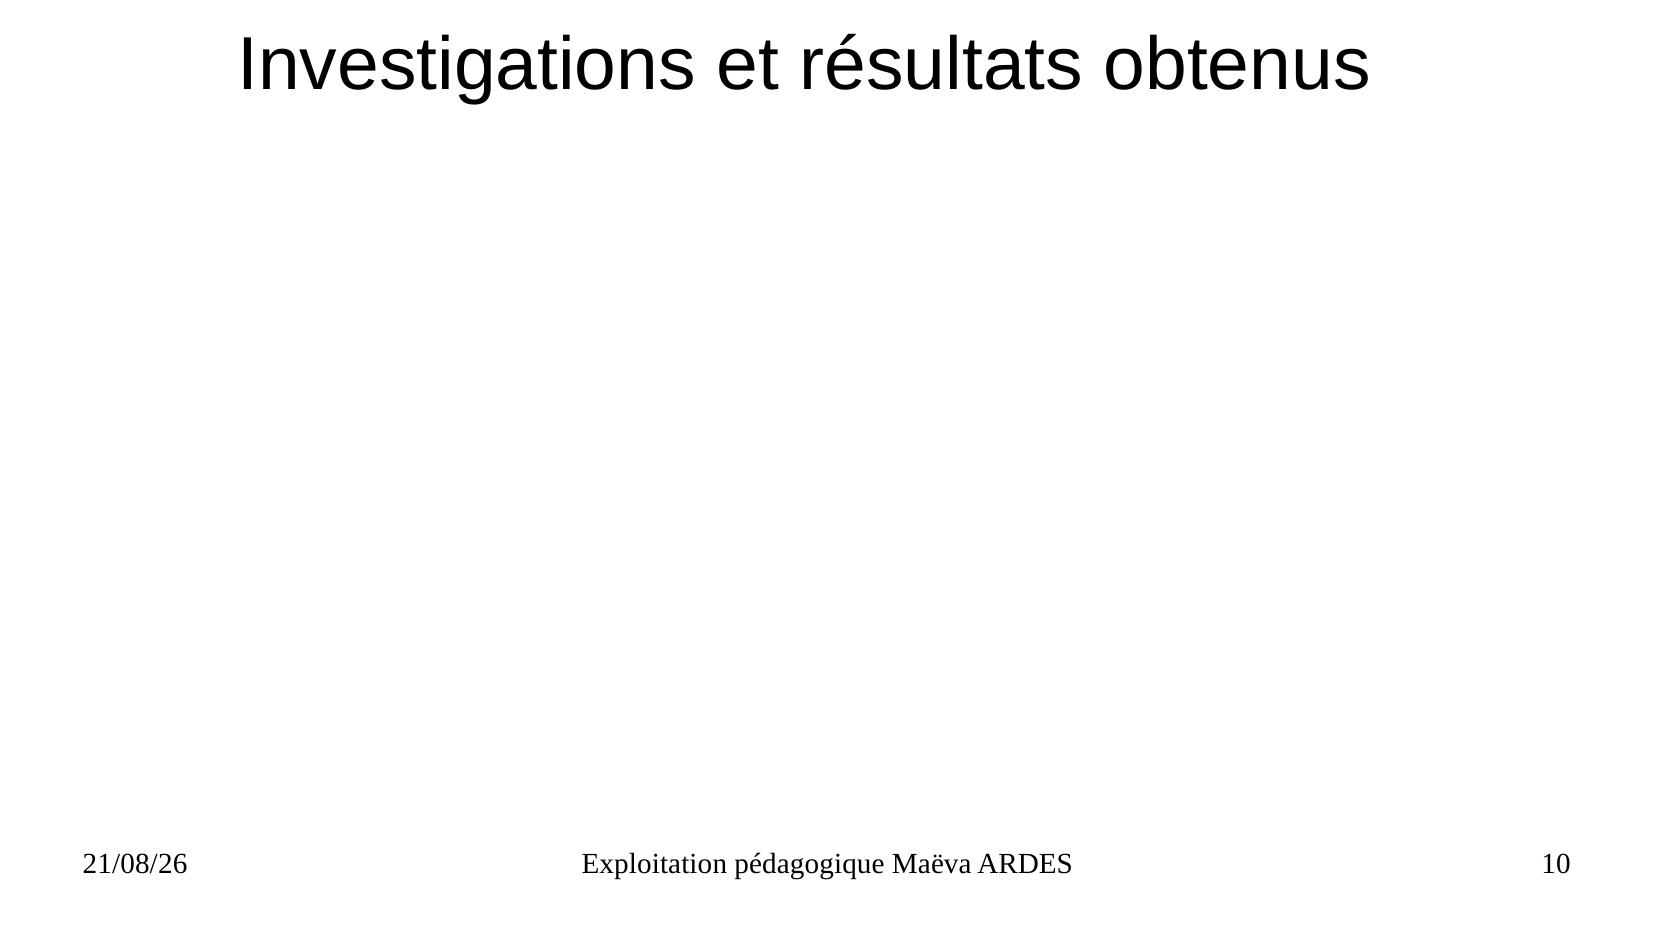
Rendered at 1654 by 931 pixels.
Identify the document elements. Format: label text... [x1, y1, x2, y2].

title Investigations et résultats obtenus [70, 11, 1559, 284]
